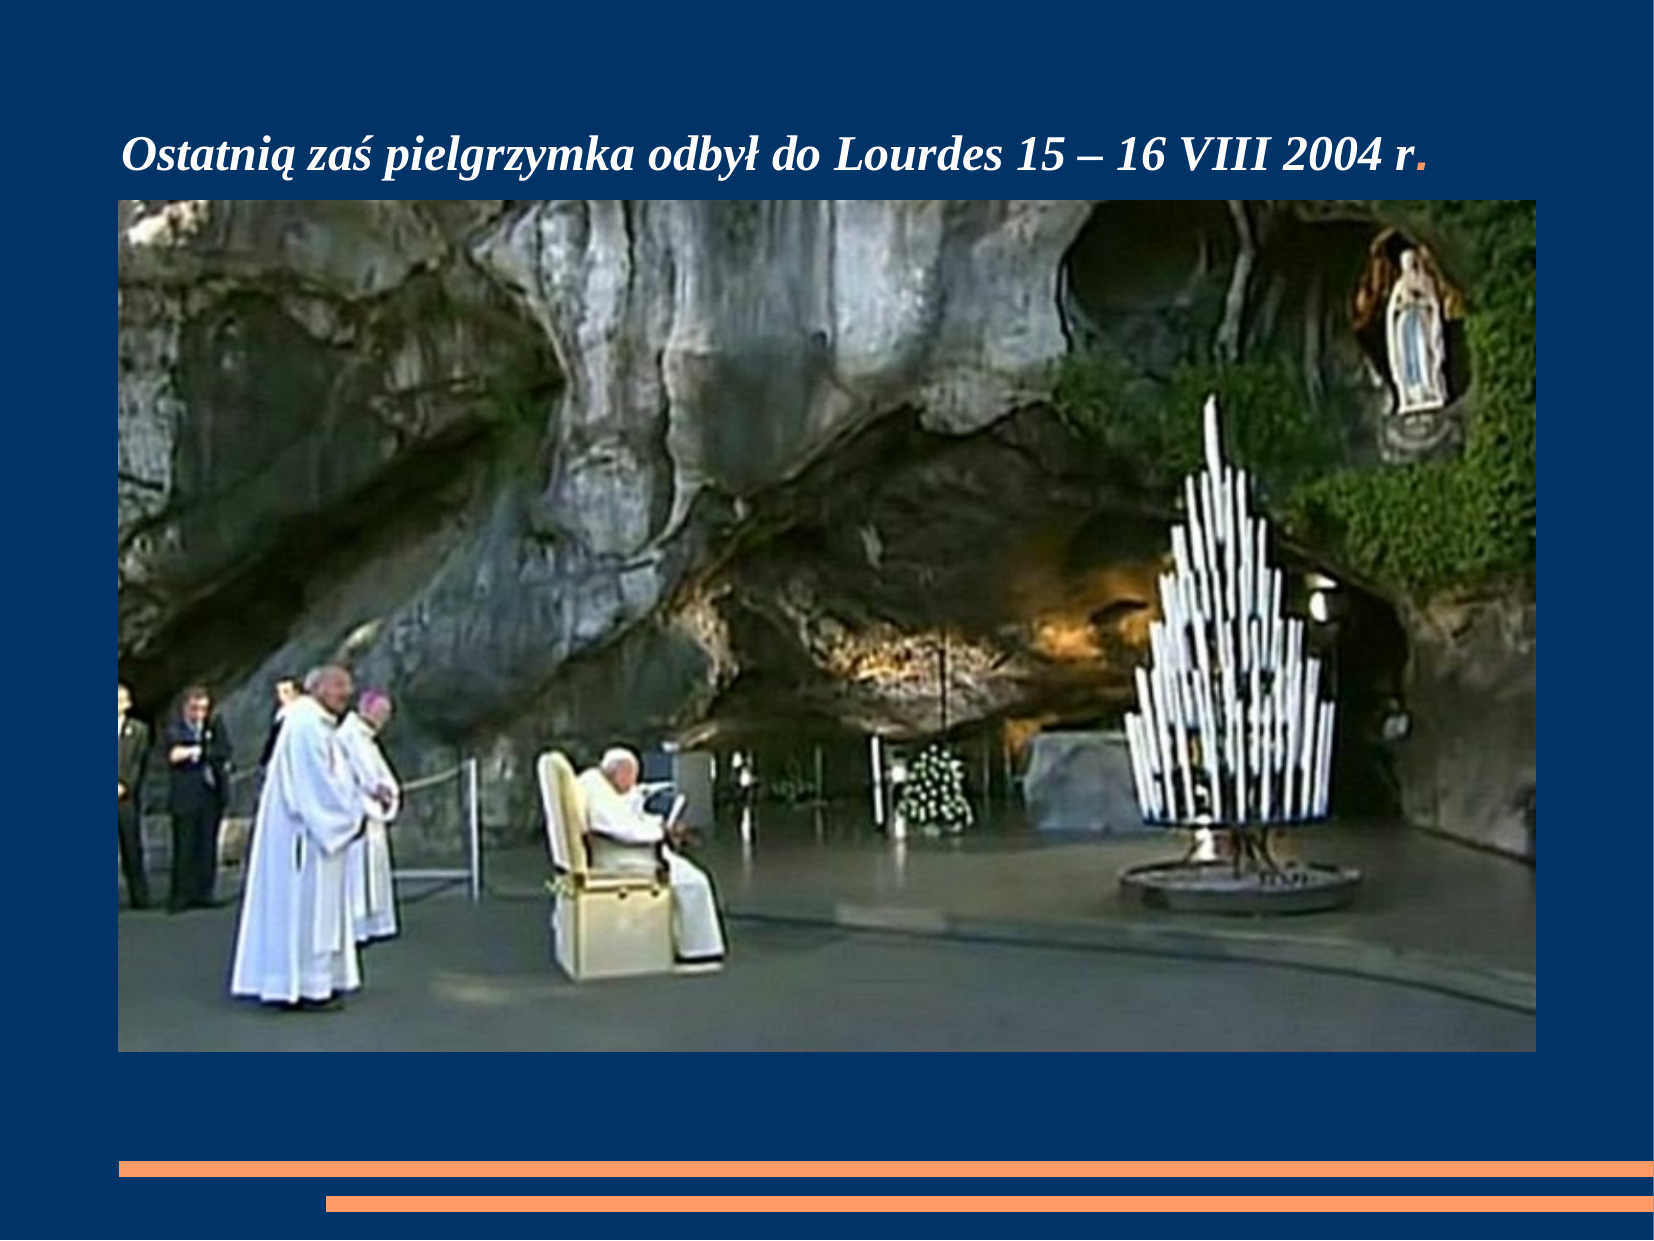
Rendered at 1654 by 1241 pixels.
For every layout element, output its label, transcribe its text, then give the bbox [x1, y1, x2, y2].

picture [118, 200, 1536, 1052]
title Ostatnią zaś pielgrzymka odbył do Lourdes 15 – 16 VIII 2004 r. [121, 46, 1534, 200]
